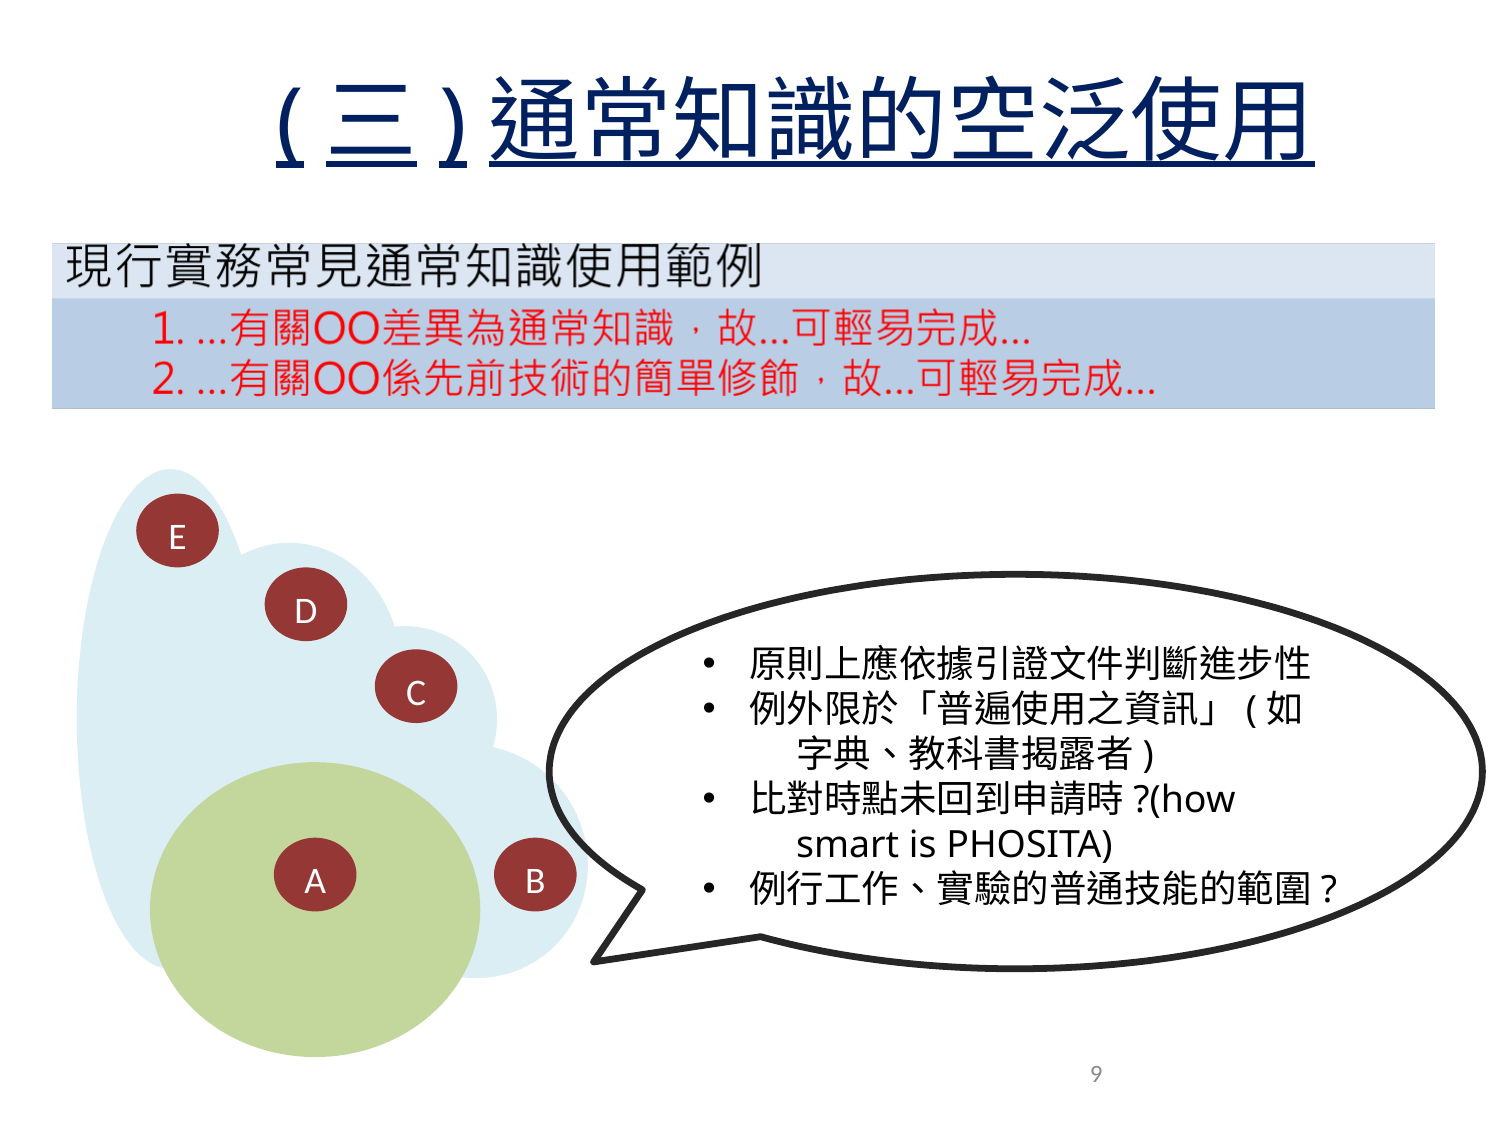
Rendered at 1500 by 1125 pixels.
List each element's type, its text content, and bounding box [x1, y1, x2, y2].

title (三)通常知識的空泛使用 [90, 46, 1500, 188]
text_box E [136, 493, 219, 568]
text_box C [374, 649, 458, 724]
text_box B [494, 837, 577, 912]
text_box D [264, 567, 348, 642]
text_box [76, 469, 588, 1058]
text_box 9 [1074, 1042, 1426, 1103]
picture [52, 221, 1436, 429]
text_box 原則上應依據引證文件判斷進步性 例外限於「普遍使用之資訊」(如字典、教科書揭露者) 比對時點未回到申請時?(how smart is PHOSITA) 例行工作、實驗的普通技能的範圍? [549, 574, 1483, 969]
text_box A [273, 837, 357, 912]
